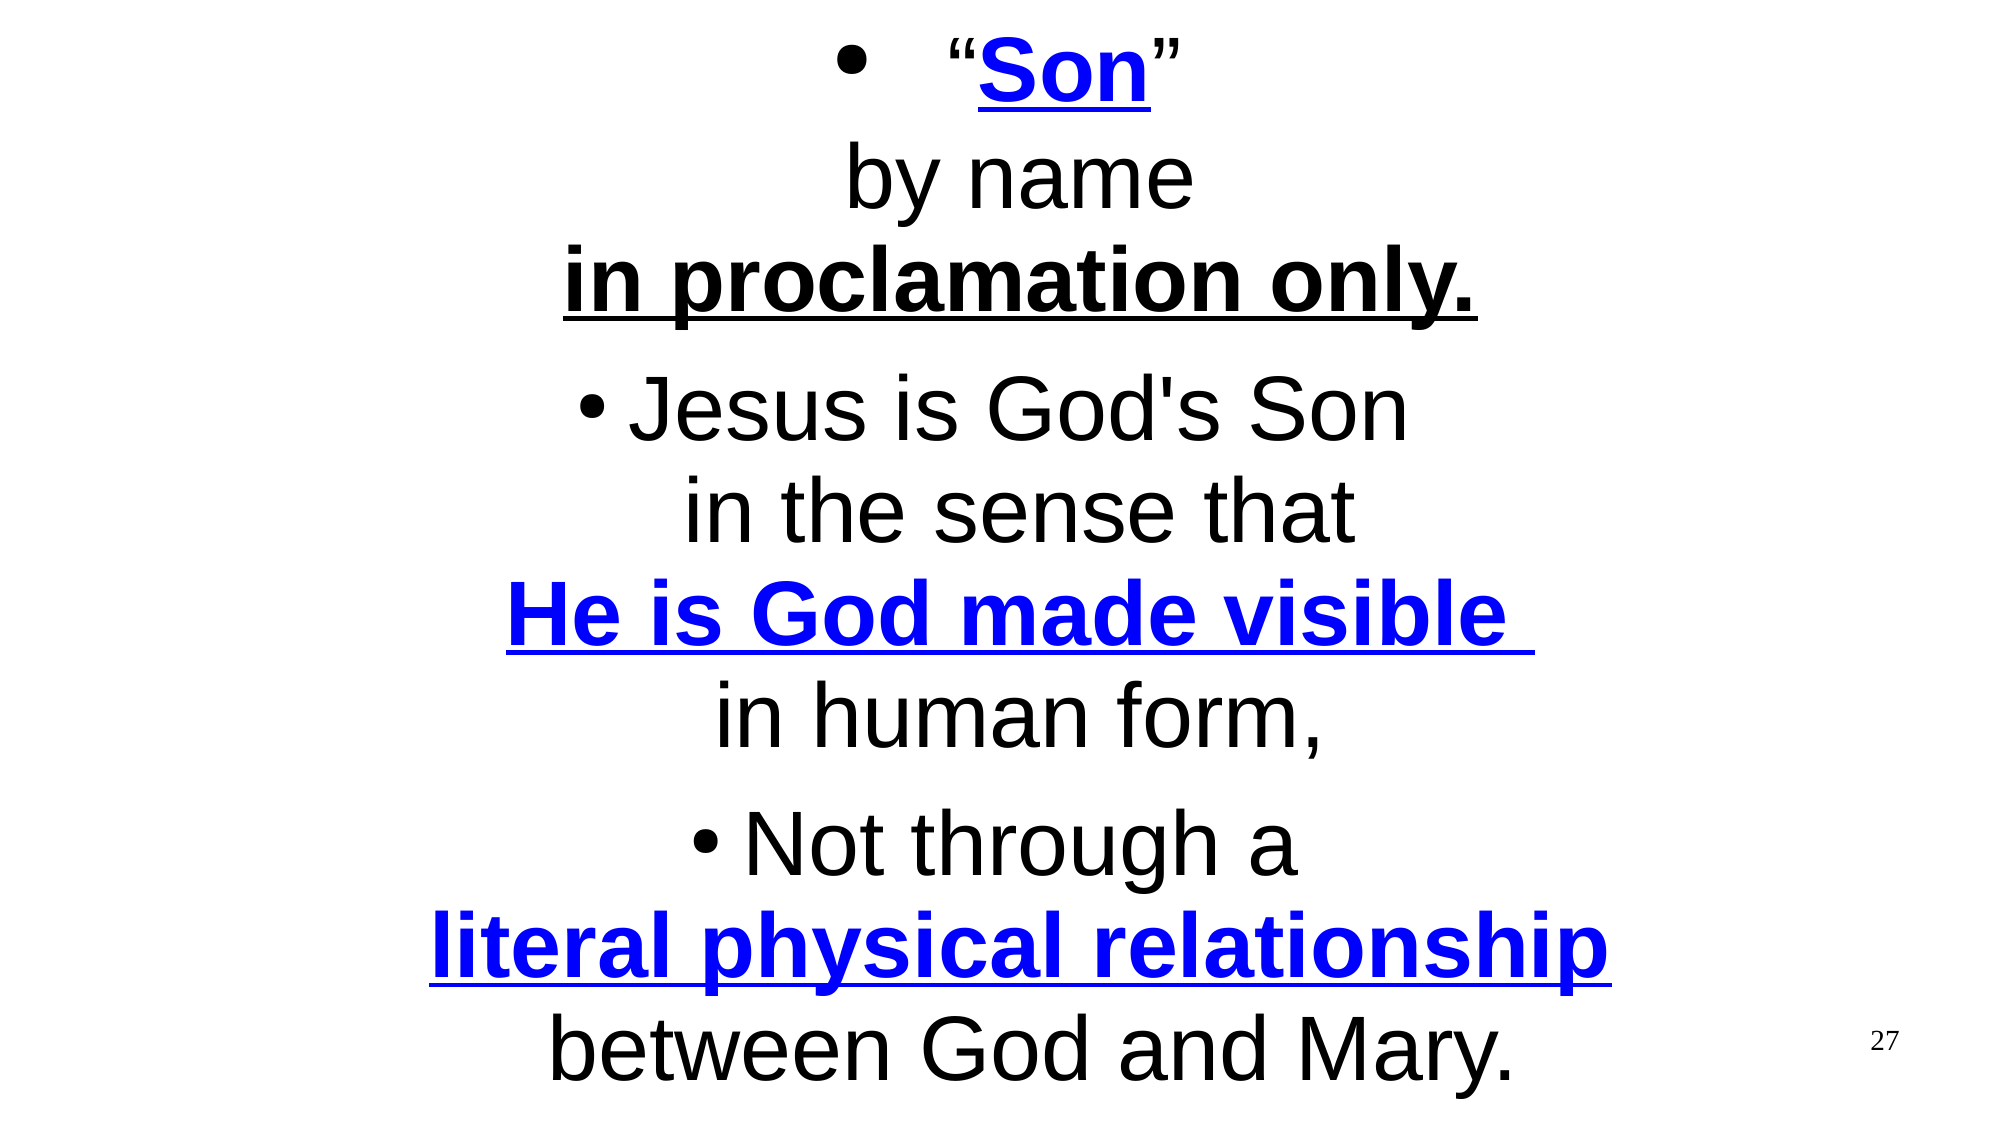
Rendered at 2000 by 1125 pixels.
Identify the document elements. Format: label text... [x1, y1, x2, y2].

list “Son” by name in proclamation only. Jesus is God's Son in the sense that He is God made visible in human form, Not through a literal physical relationship between God and Mary. [0, 0, 1996, 1123]
